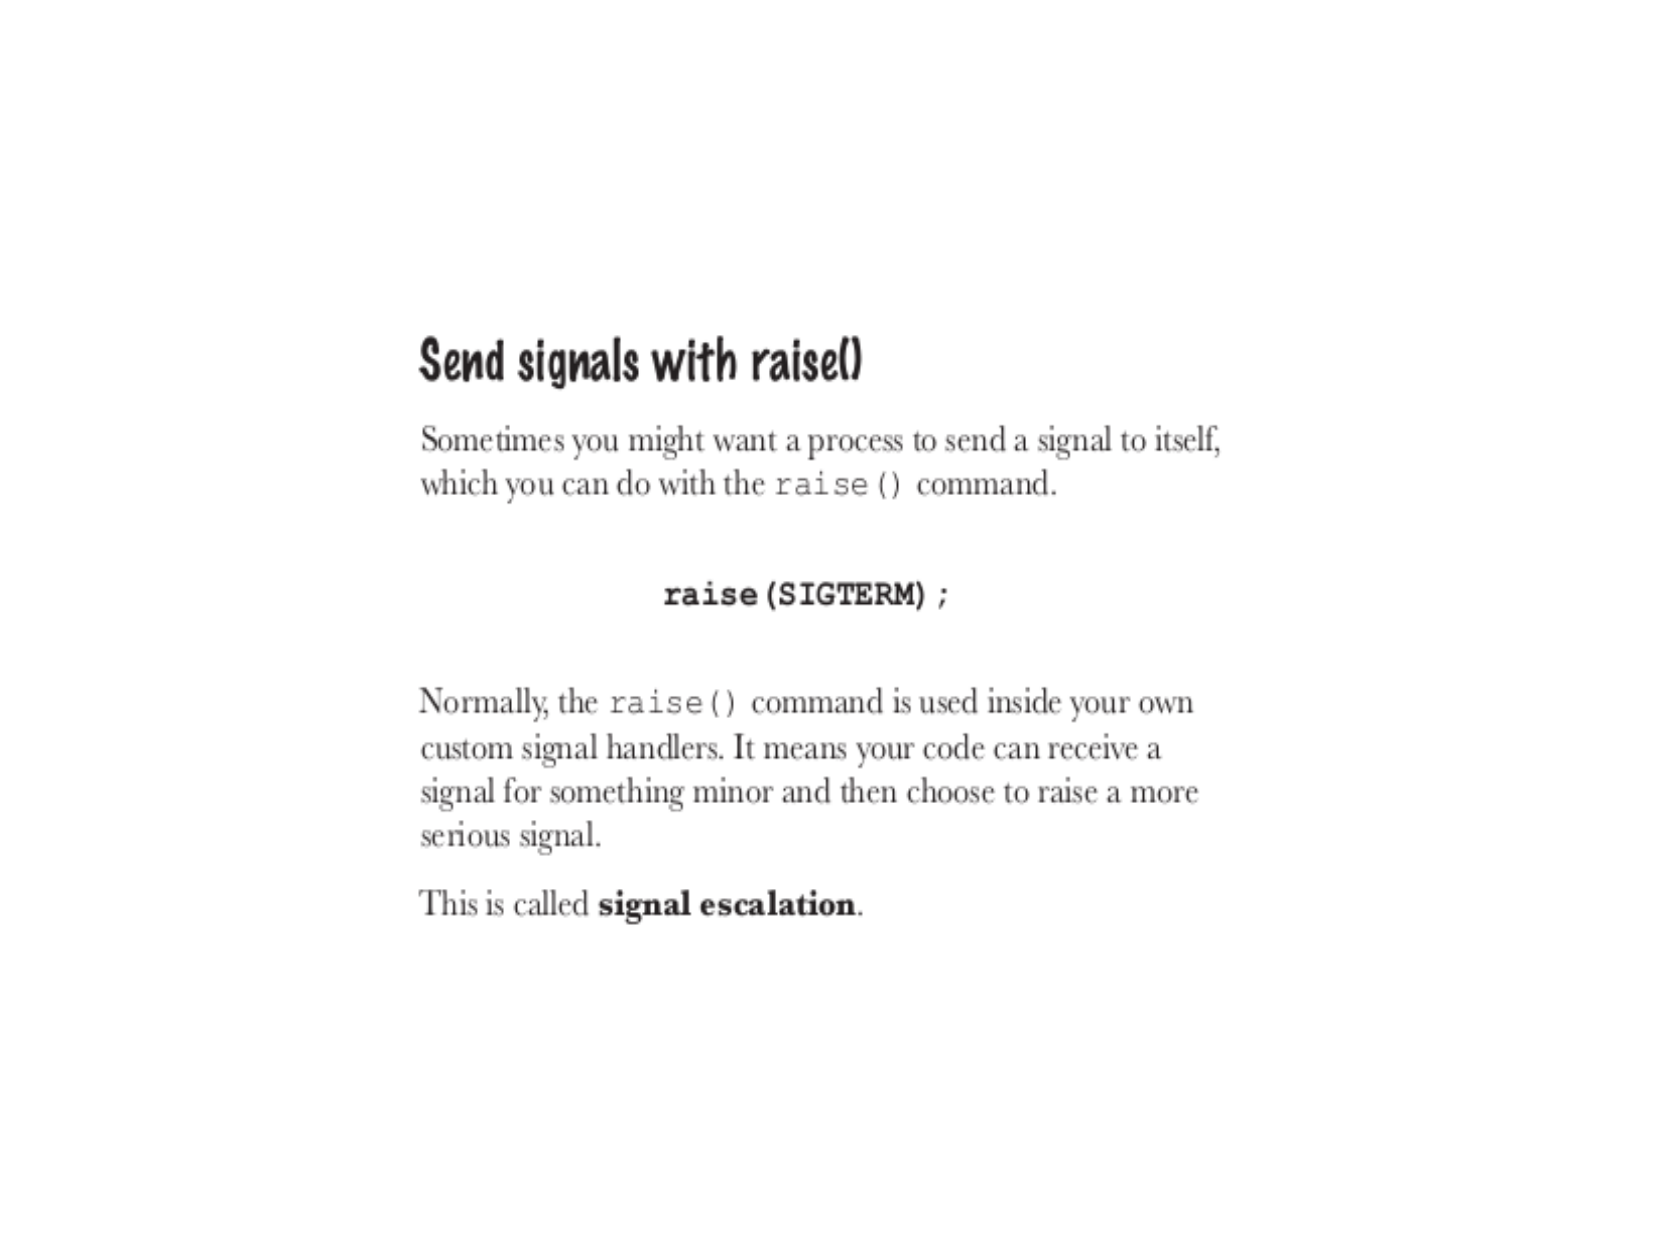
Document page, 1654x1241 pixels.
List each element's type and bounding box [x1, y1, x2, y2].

picture [389, 318, 1276, 934]
